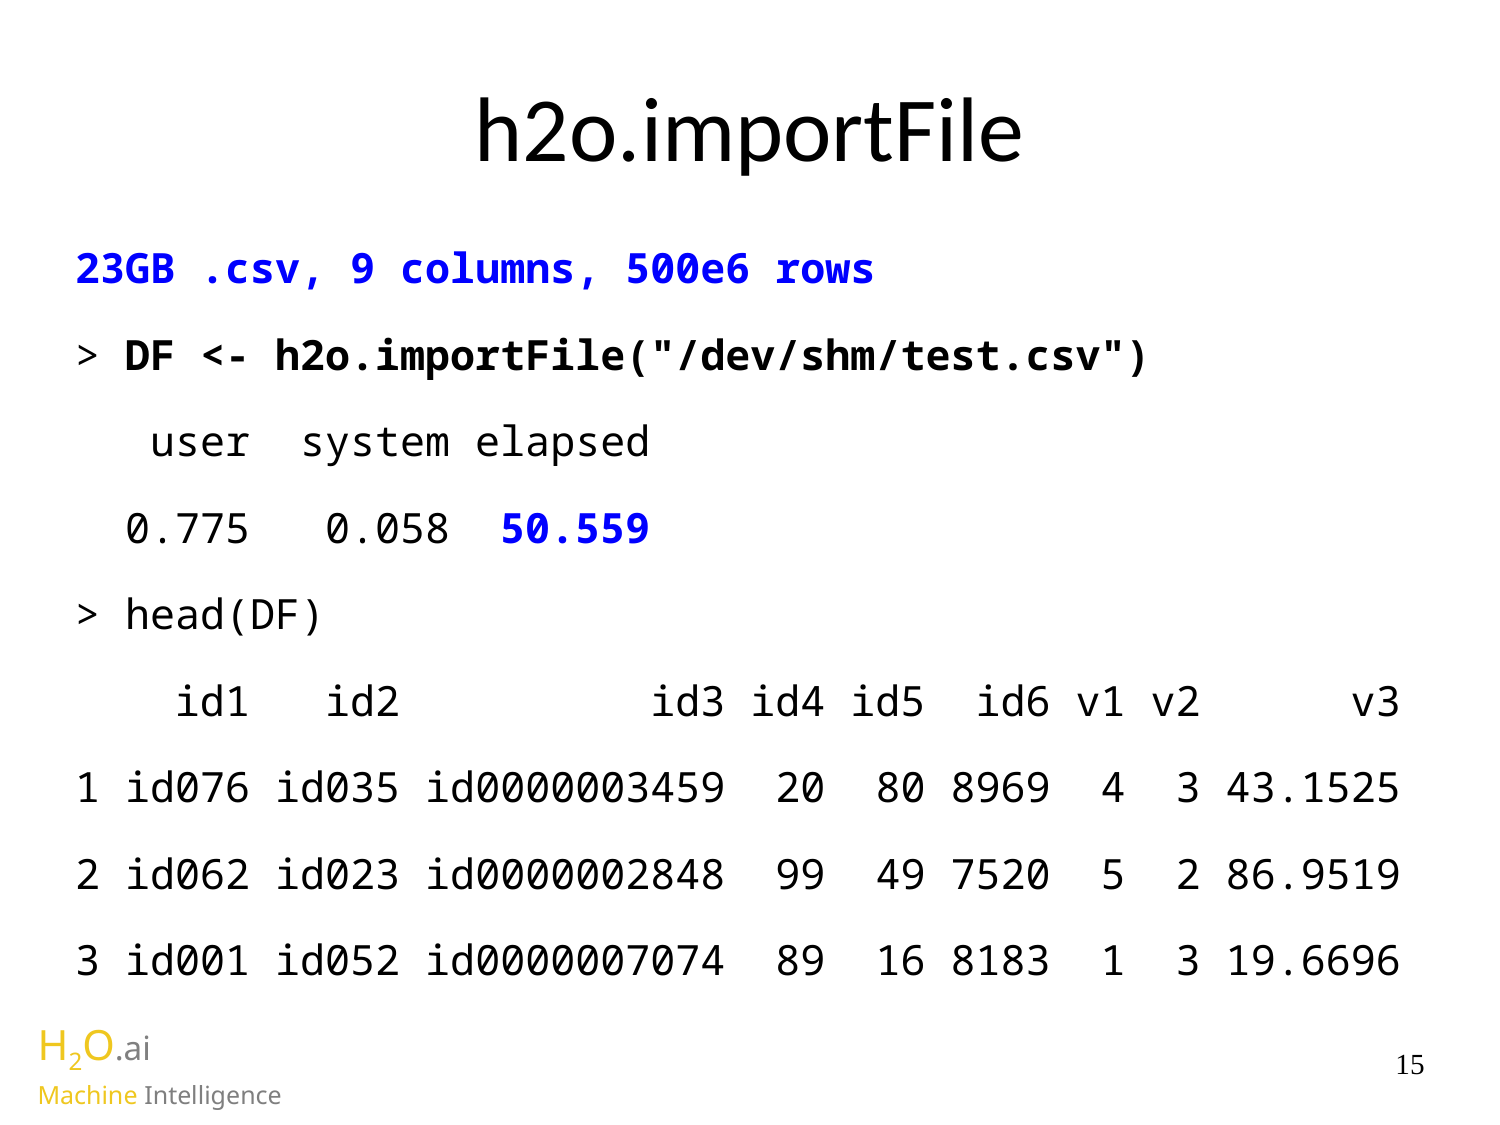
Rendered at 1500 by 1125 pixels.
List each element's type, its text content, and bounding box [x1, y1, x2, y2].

list 23GB .csv, 9 columns, 500e6 rows > DF <- h2o.importFile("/dev/shm/test.csv") user system elapsed 0.775 0.058 50.559 > head(DF) id1 id2 id3 id4 id5 id6 v1 v2 v3 1 id076 id035 id0000003459 20 80 8969 4 3 43.1525 2 id062 id023 id0000002848 99 49 7520 5 2 86.9519 3 id001 id052 id0000007074 89 16 8183 1 3 19.6696 [75, 238, 1425, 1002]
title h2o.importFile [75, 15, 1425, 238]
